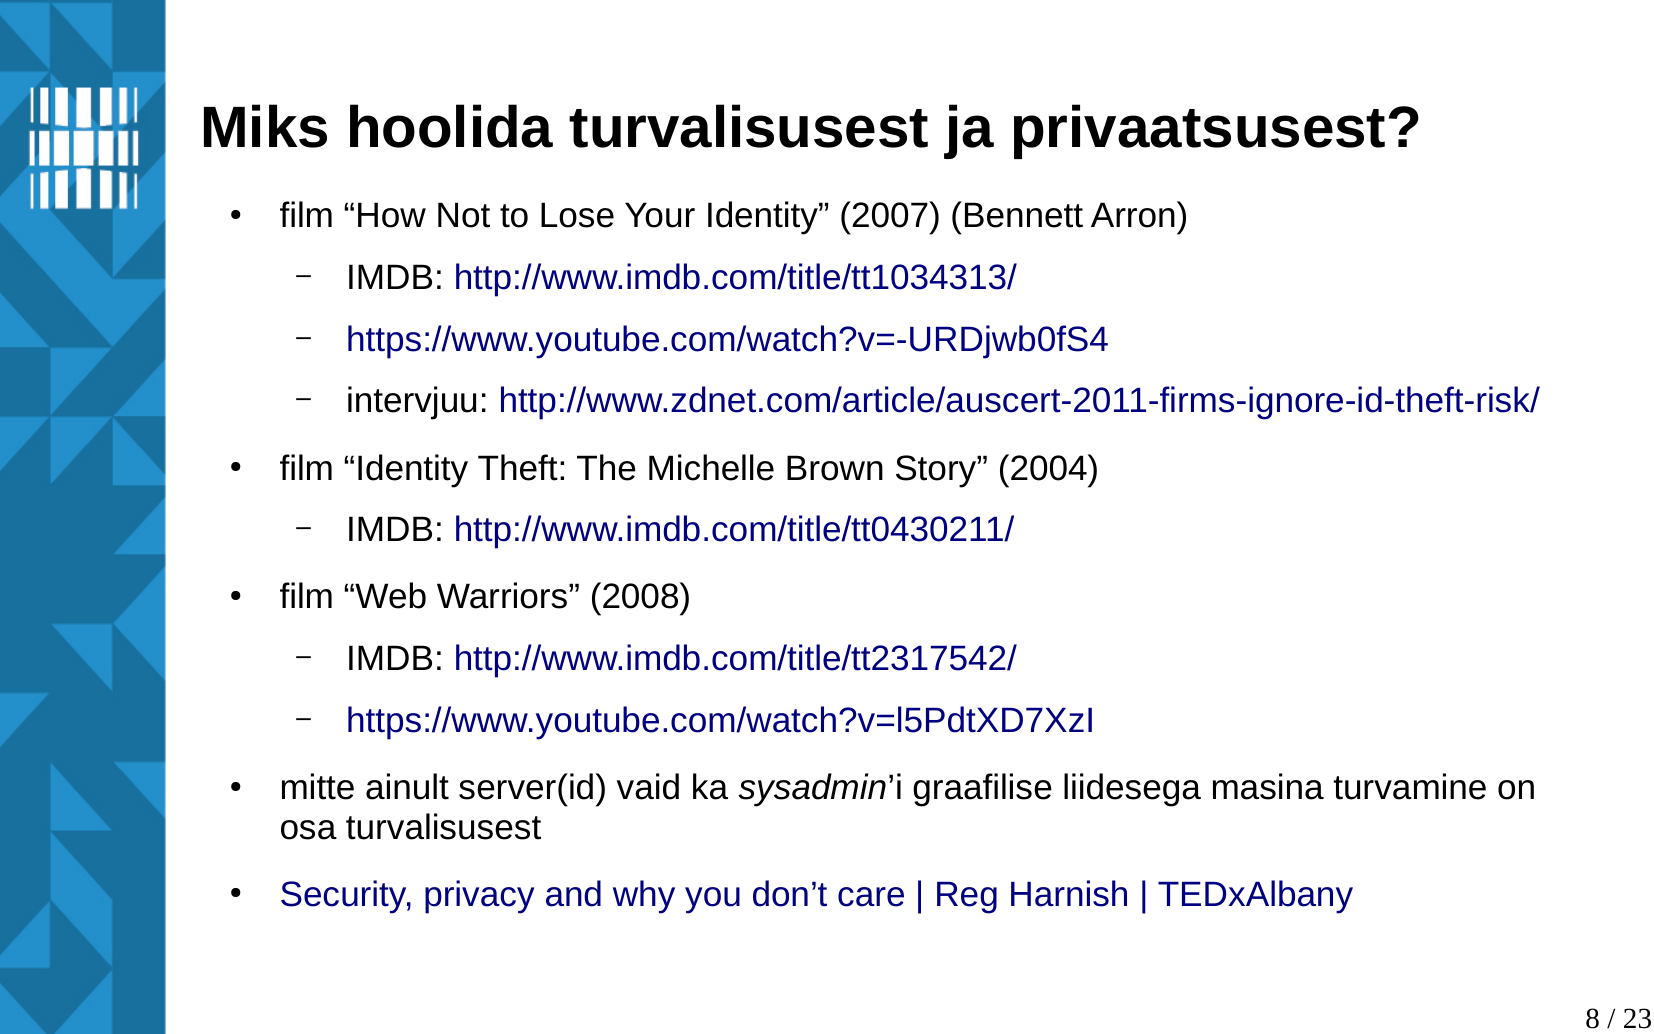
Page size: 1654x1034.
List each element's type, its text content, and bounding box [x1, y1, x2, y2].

list film “How Not to Lose Your Identity” (2007) (Bennett Arron) IMDB: http://www.imdb.com/title/tt1034313/ https://www.youtube.com/watch?v=-URDjwb0fS4 intervjuu: http://www.zdnet.com/article/auscert-2011-firms-ignore-id-theft-risk/ film “Identity Theft: The Michelle Brown Story” (2004) IMDB: http://www.imdb.com/title/tt0430211/ film “Web Warriors” (2008) IMDB: http://www.imdb.com/title/tt2317542/ https://www.youtube.com/watch?v=l5PdtXD7XzI mitte ainult server(id) vaid ka sysadmin’i graafilise liidesega masina turvamine on osa turvalisusest Security, privacy and why you don’t care | Reg Harnish | TEDxAlbany [213, 195, 1560, 945]
title Miks hoolida turvalisusest ja privaatsusest? [200, 24, 1512, 231]
